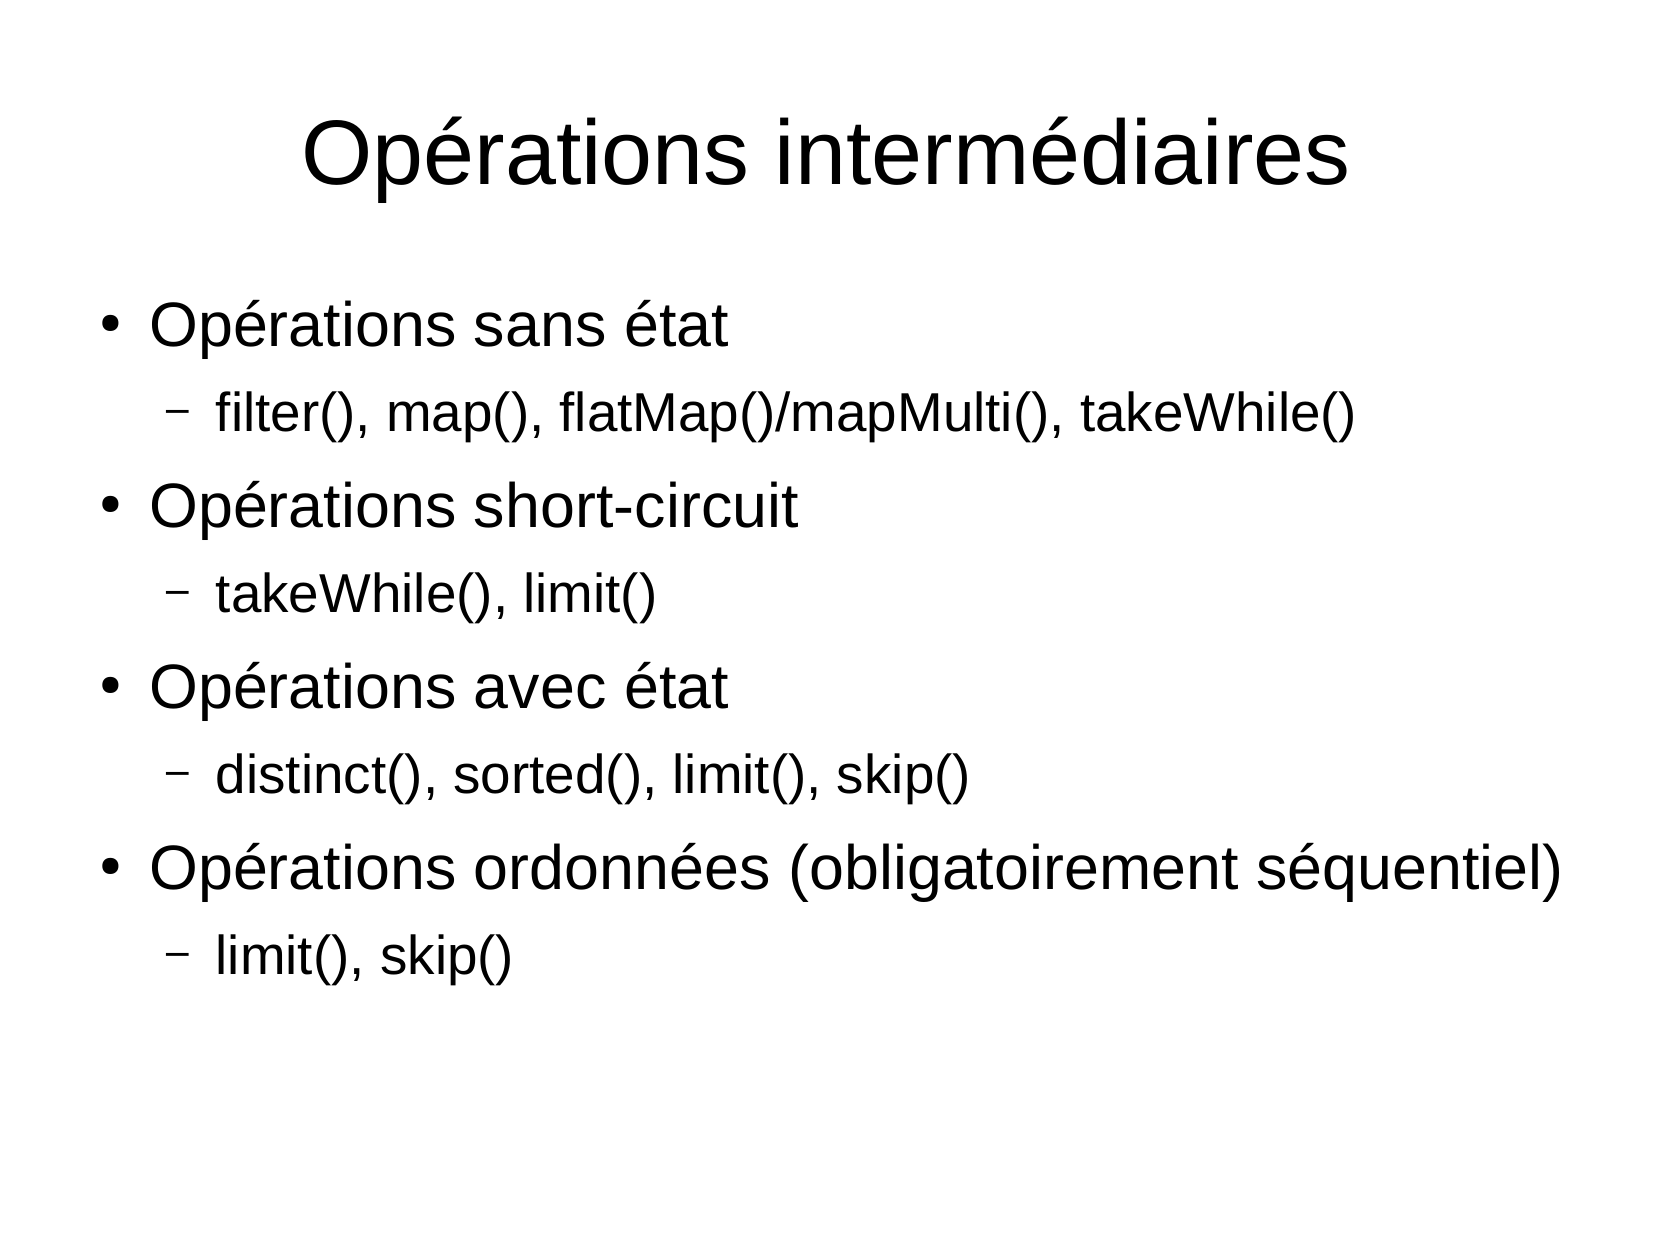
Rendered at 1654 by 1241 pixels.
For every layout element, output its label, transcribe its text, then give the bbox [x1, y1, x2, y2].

title Opérations intermédiaires [82, 49, 1571, 257]
list Opérations sans état filter(), map(), flatMap()/mapMulti(), takeWhile() Opérations short-circuit takeWhile(), limit() Opérations avec état distinct(), sorted(), limit(), skip() Opérations ordonnées (obligatoirement séquentiel) limit(), skip() [82, 290, 1571, 1010]
